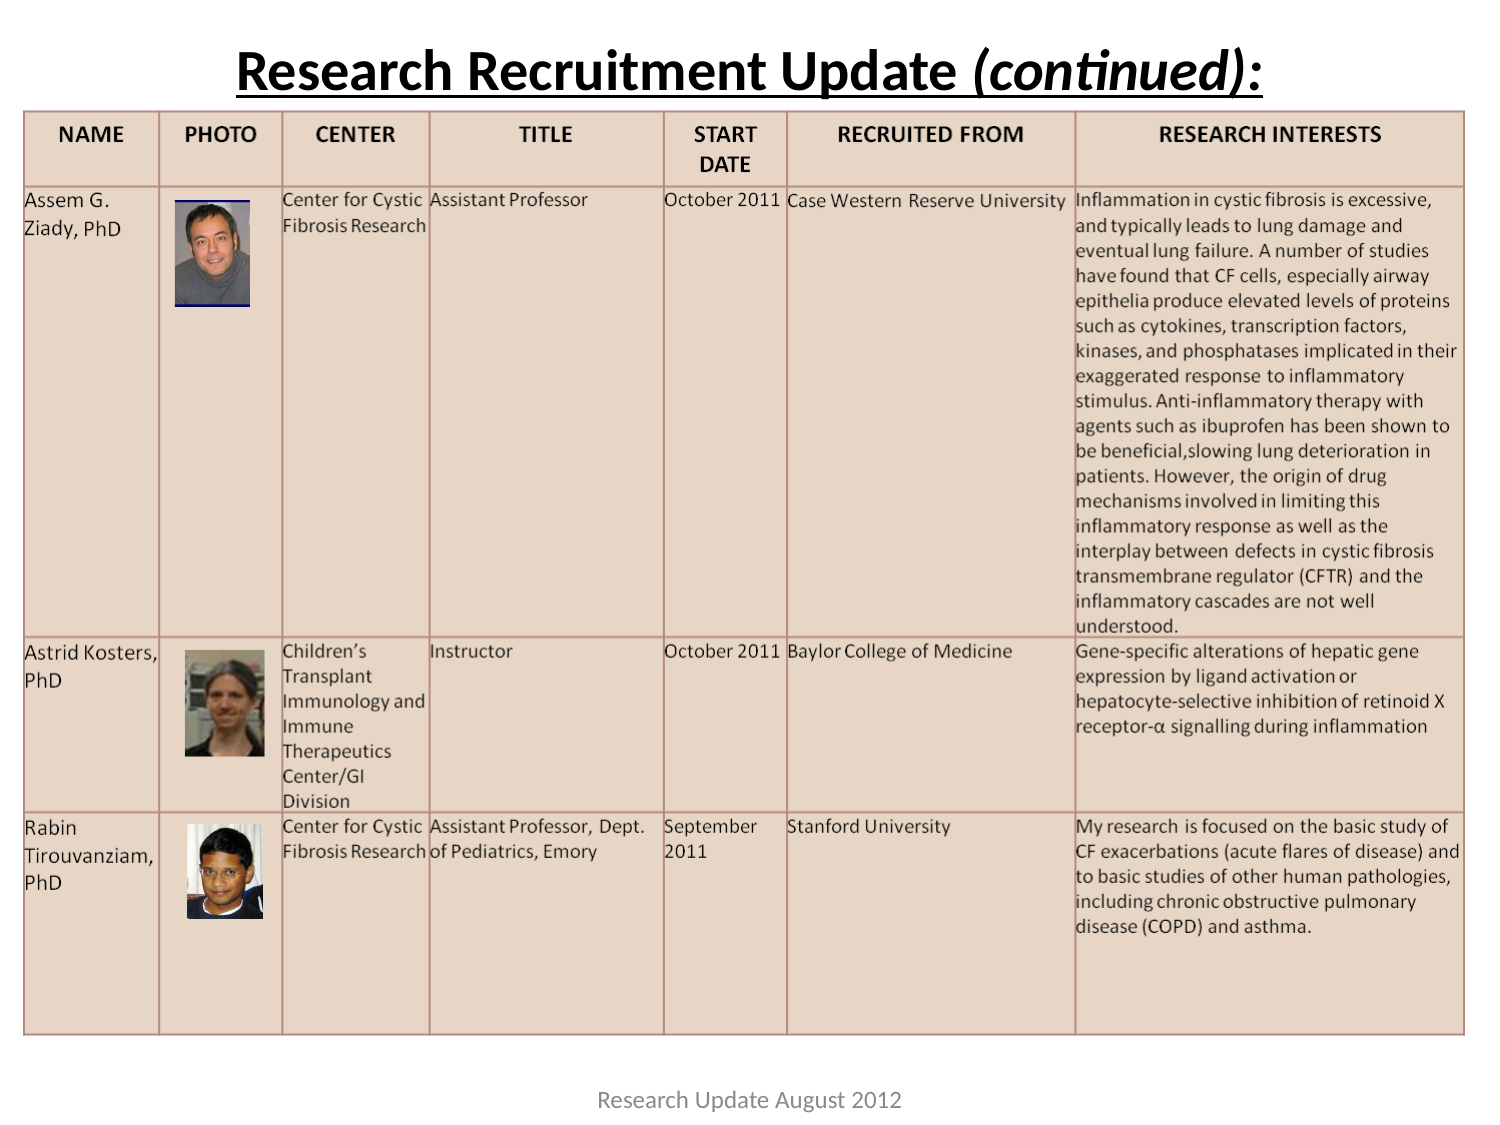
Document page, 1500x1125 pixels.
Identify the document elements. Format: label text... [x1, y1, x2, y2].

picture [12, 100, 1476, 1046]
text_box Research Update August 2012 [512, 1072, 988, 1125]
text_box Research Recruitment Update (continued): [50, 24, 1463, 113]
